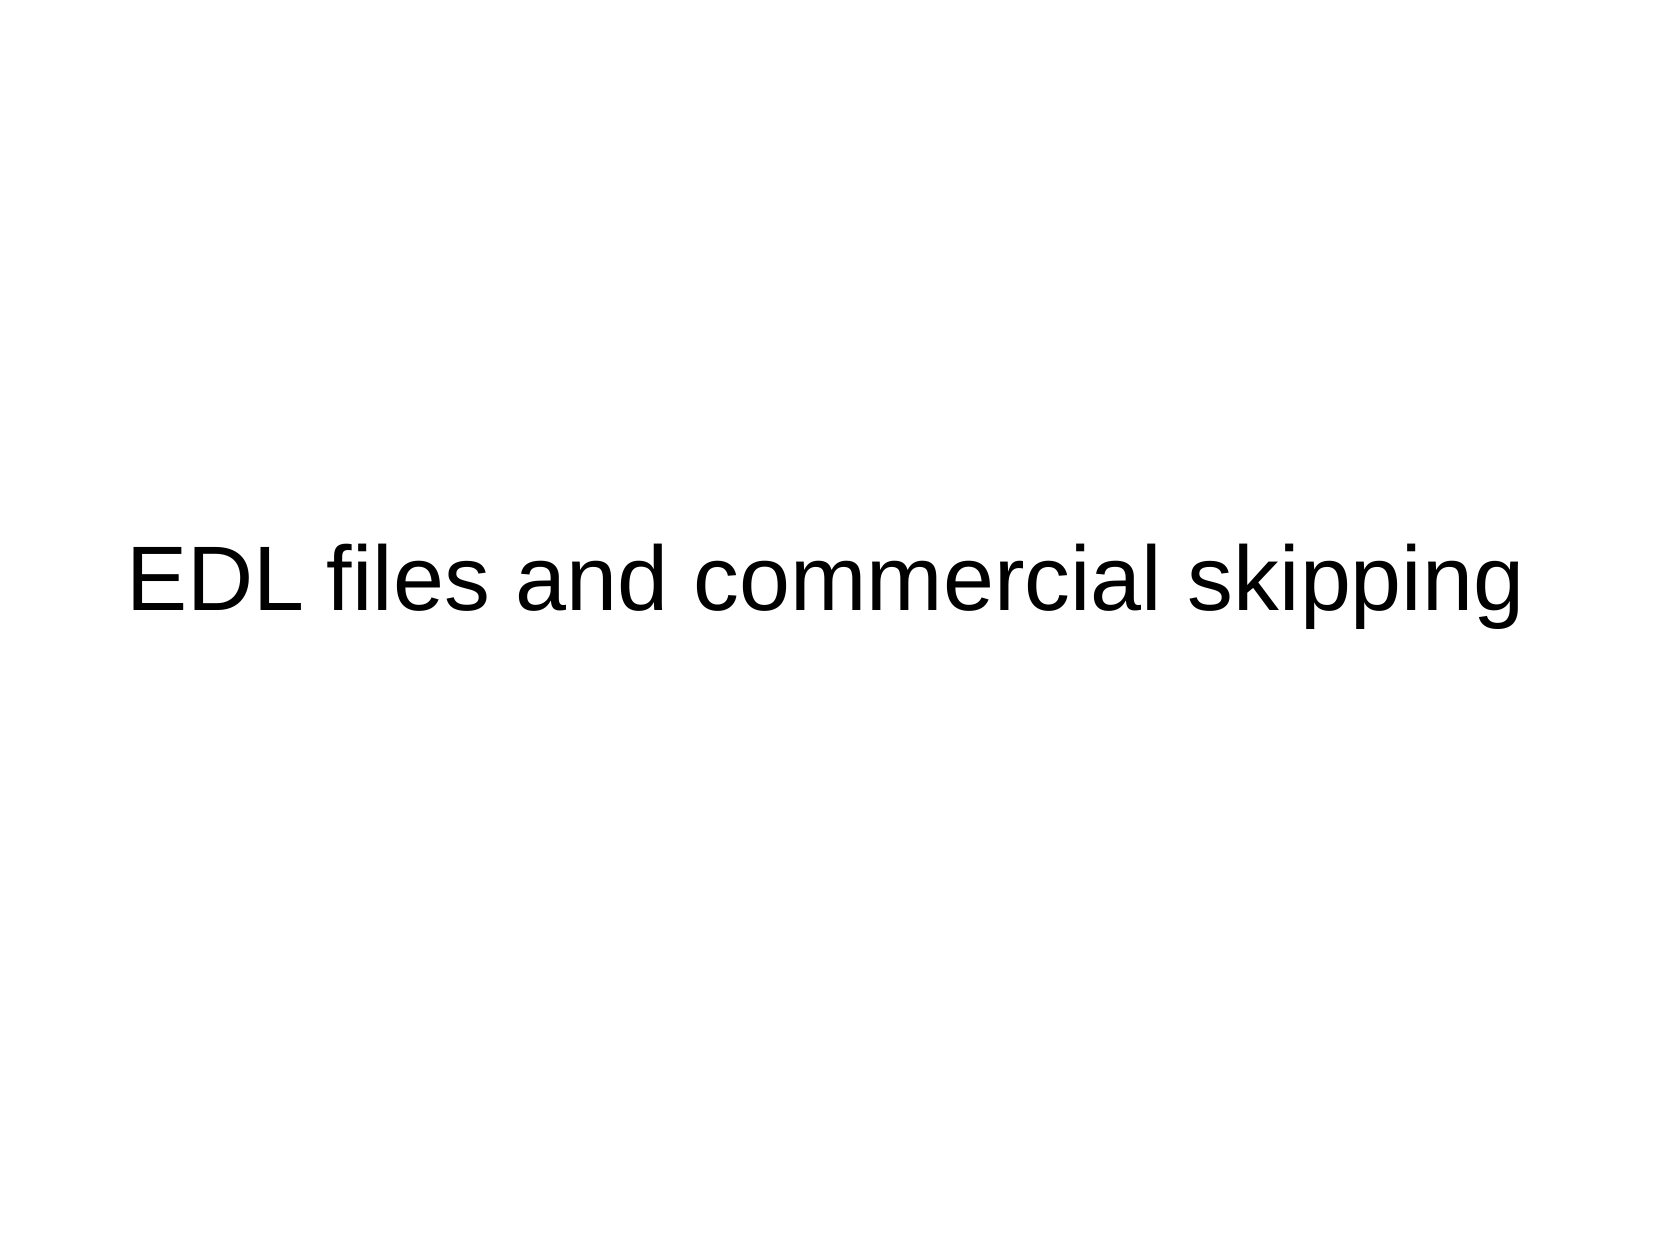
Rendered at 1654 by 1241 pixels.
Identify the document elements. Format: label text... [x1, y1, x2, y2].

title EDL files and commercial skipping [82, 49, 1571, 1109]
